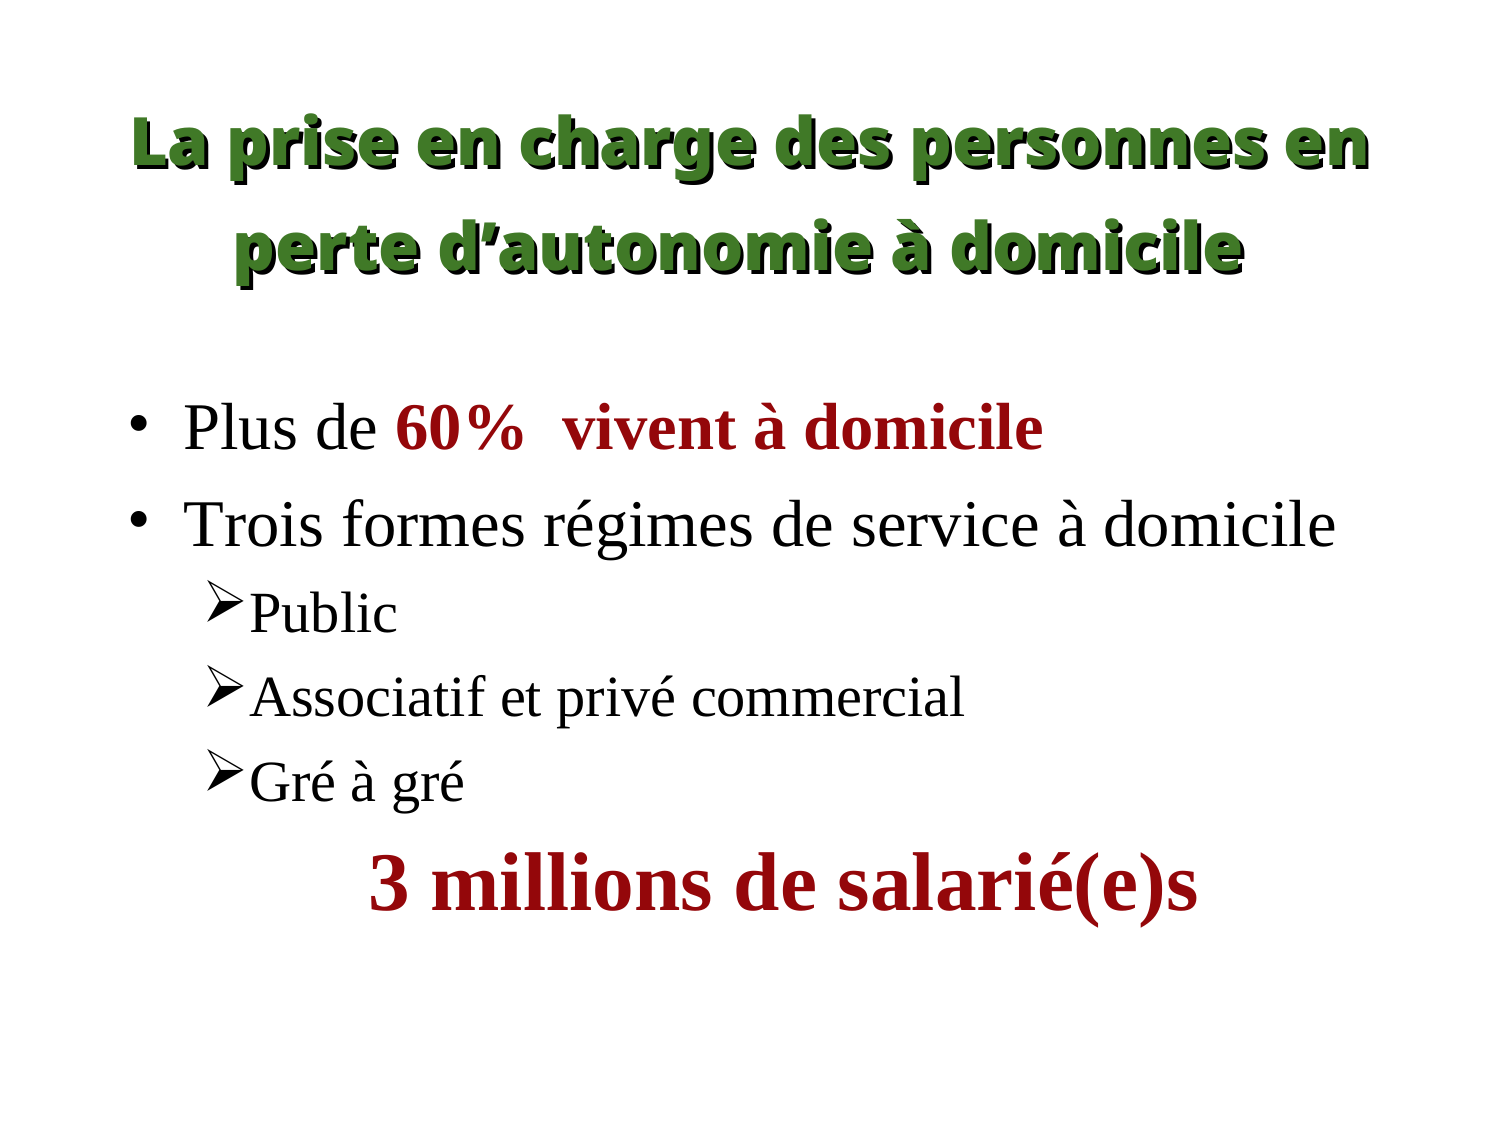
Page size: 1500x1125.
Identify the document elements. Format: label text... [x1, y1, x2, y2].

title La prise en charge des personnes en perte d’autonomie à domicile [112, 99, 1388, 288]
list Plus de 60% vivent à domicile Trois formes régimes de service à domicile Public Associatif et privé commercial Gré à gré 3 millions de salarié(e)s [112, 374, 1388, 1000]
